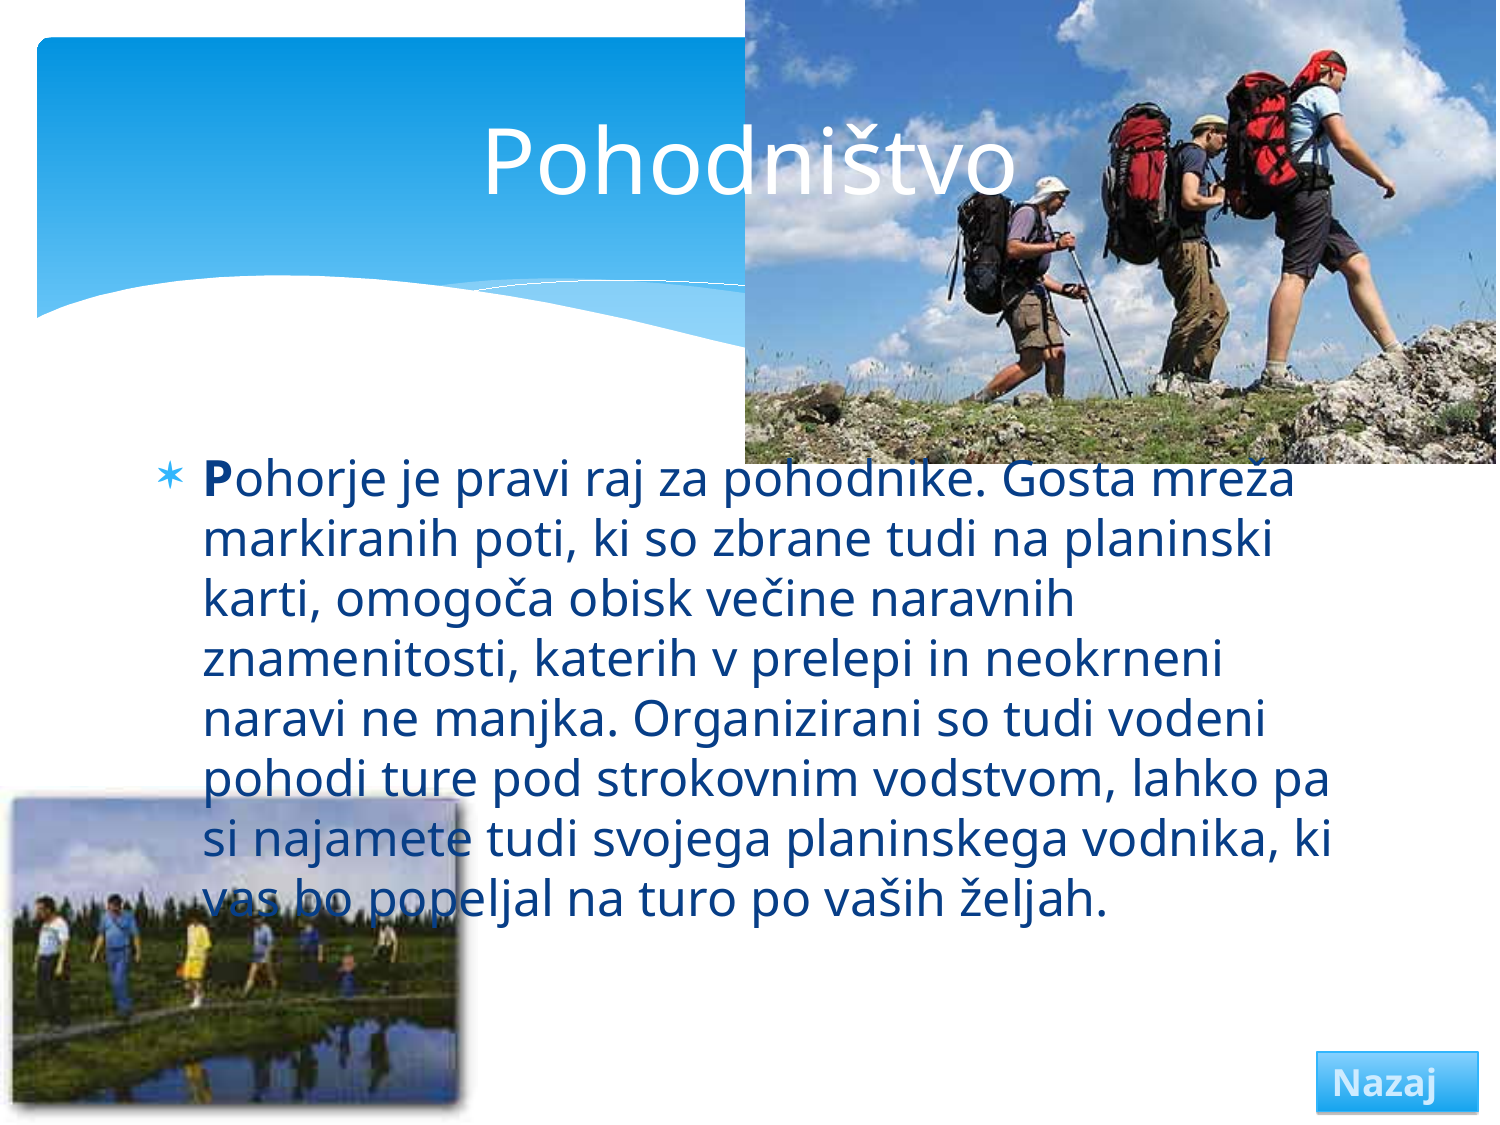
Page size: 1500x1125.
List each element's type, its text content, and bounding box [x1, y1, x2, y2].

picture [0, 786, 478, 1125]
text_box Nazaj [1316, 1051, 1479, 1112]
list Pohorje je pravi raj za pohodnike. Gosta mreža markiranih poti, ki so zbrane tudi na planinski karti, omogoča obisk večine naravnih znamenitosti, katerih v prelepi in neokrneni naravi ne manjka. Organizirani so tudi vodeni pohodi ture pod strokovnim vodstvom, lahko pa si najamete tudi svojega planinskega vodnika, ki vas bo popeljal na turo po vaših željah. [142, 438, 1359, 1005]
picture [745, 0, 1496, 464]
title Pohodništvo [75, 55, 1425, 261]
